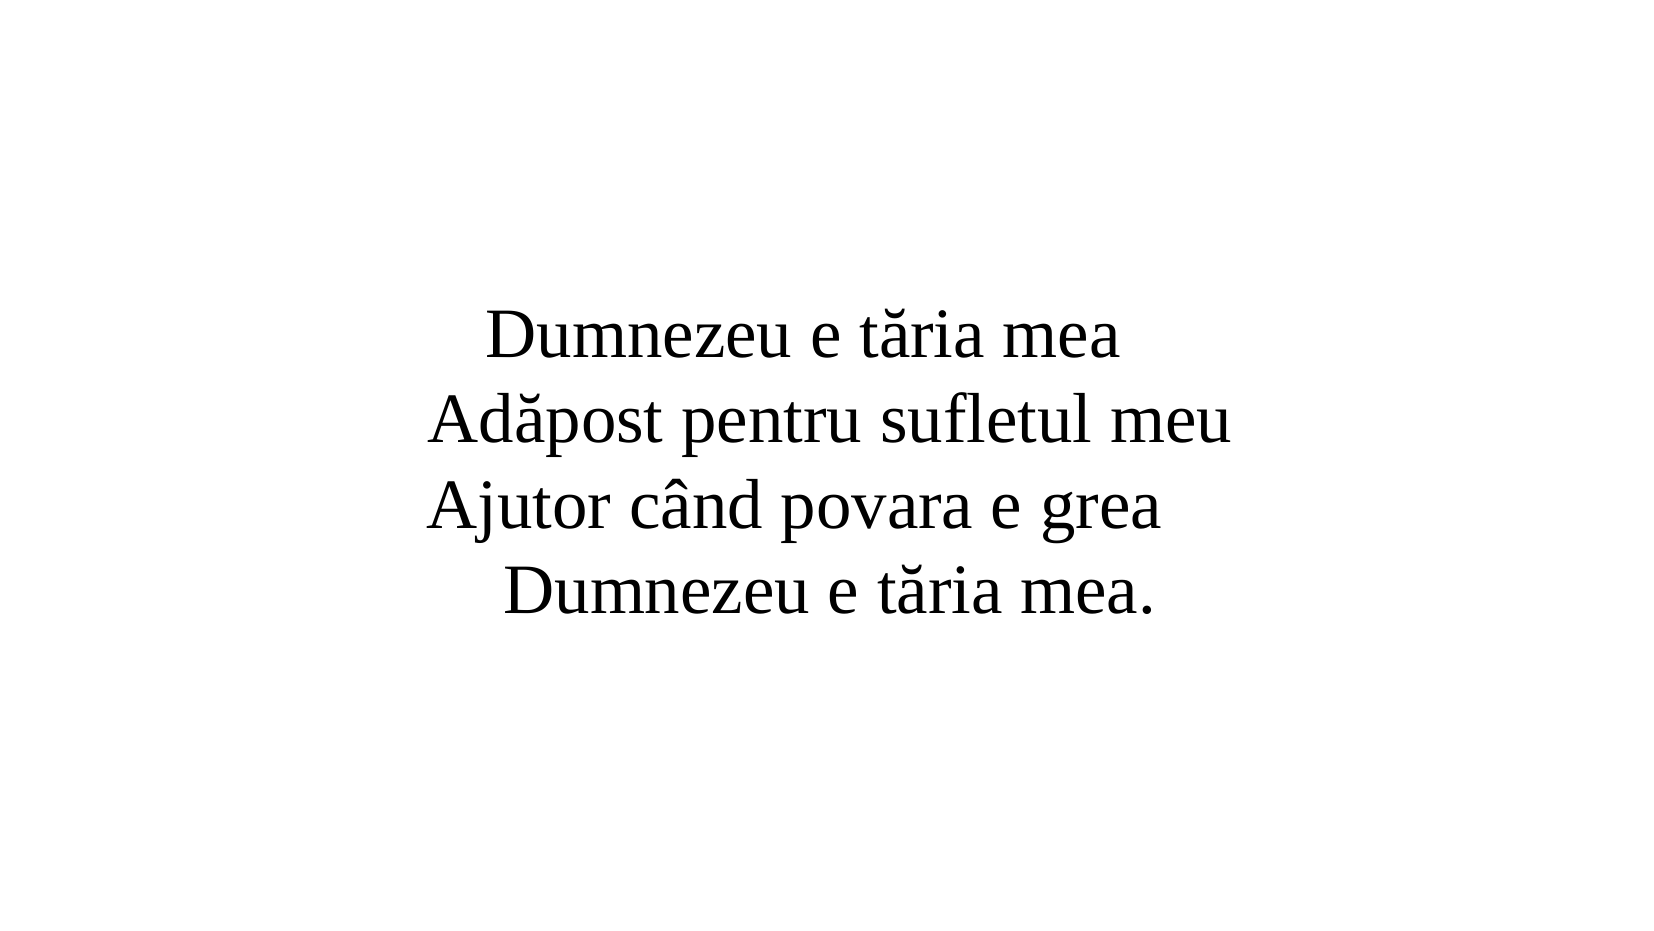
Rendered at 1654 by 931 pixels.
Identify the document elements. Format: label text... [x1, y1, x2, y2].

subtitle Dumnezeu e tăria mea Adăpost pentru sufletul meu Ajutor când povara e grea Dumnezeu e tăria mea. [0, 279, 1654, 632]
